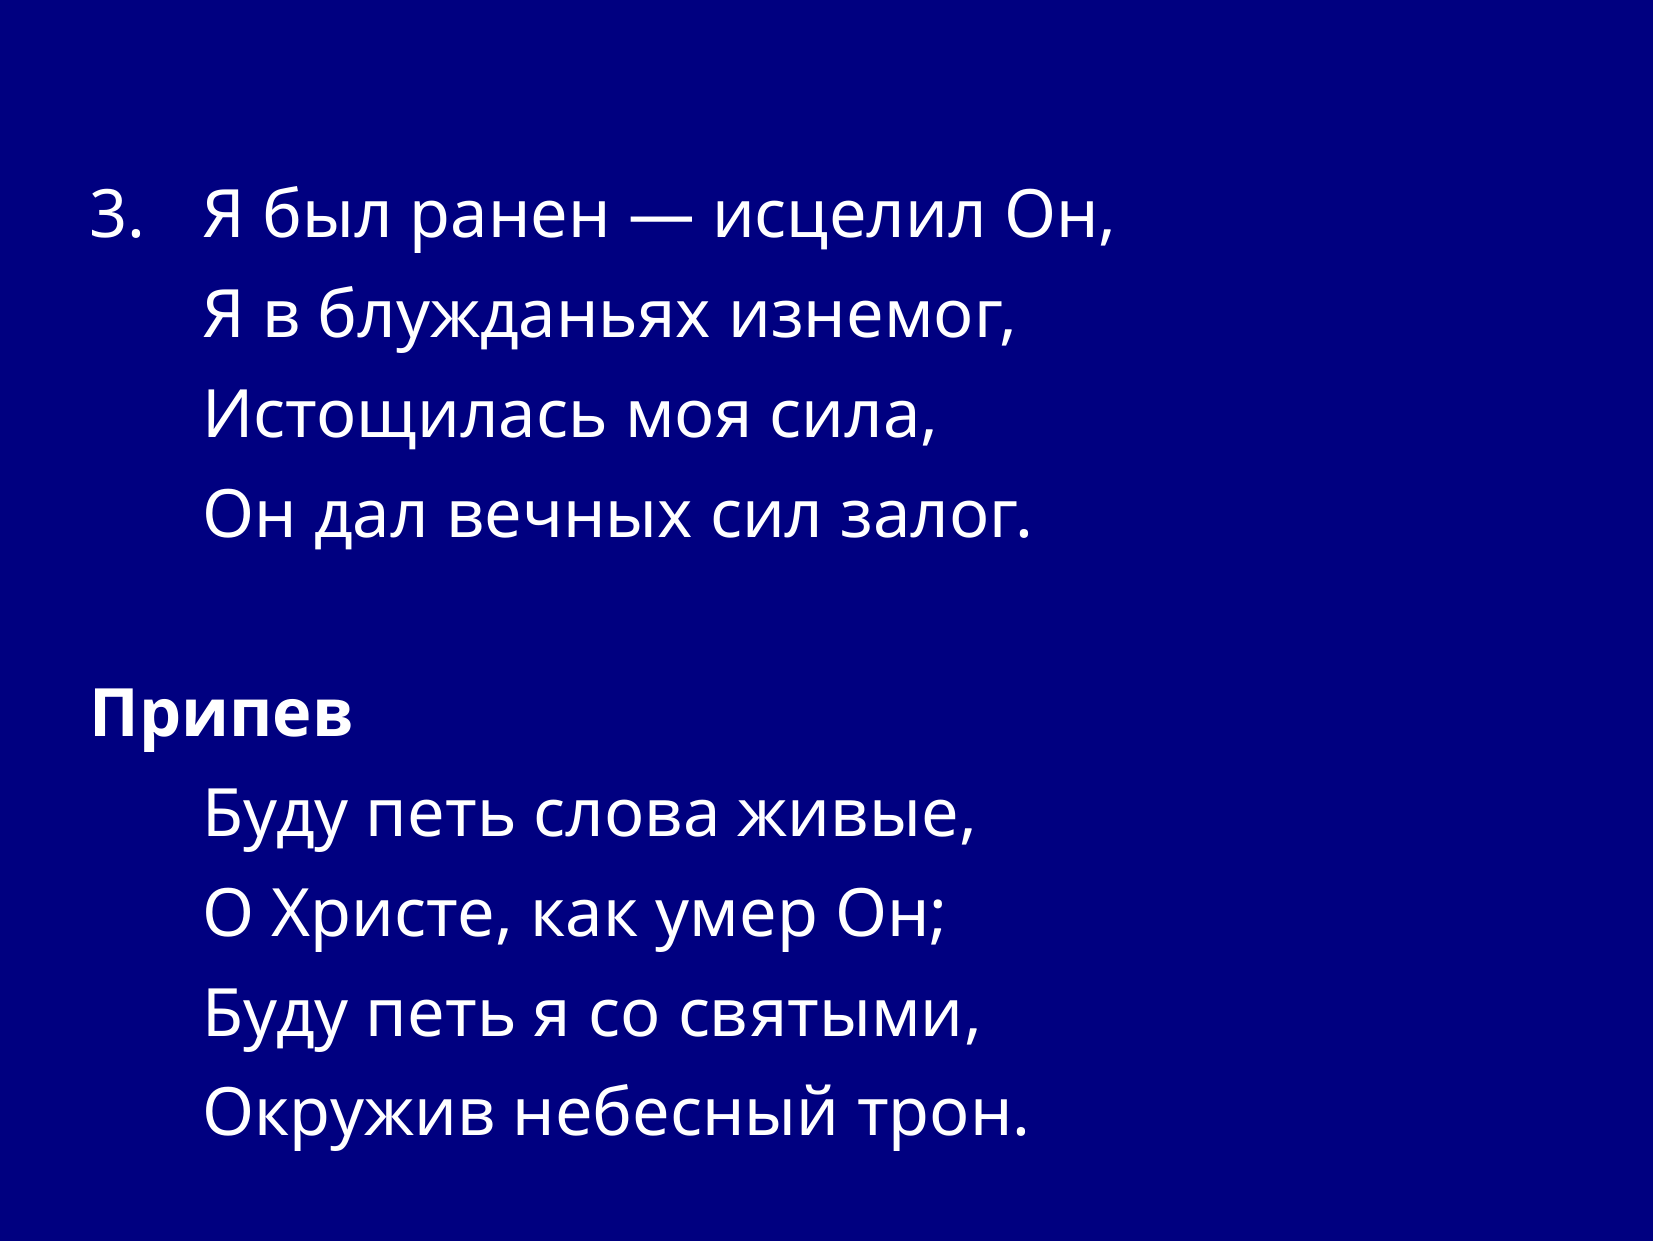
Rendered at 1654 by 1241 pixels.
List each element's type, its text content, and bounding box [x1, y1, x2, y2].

text_box 3. Я был ранен — исцелил Он, Я в блужданьях изнемог, Истощилась моя сила, Он дал вечных сил залог. Припев Буду петь слова живые, О Христе, как умер Он; Буду петь я со святыми, Окружив небесный трон. [75, 150, 1576, 1163]
